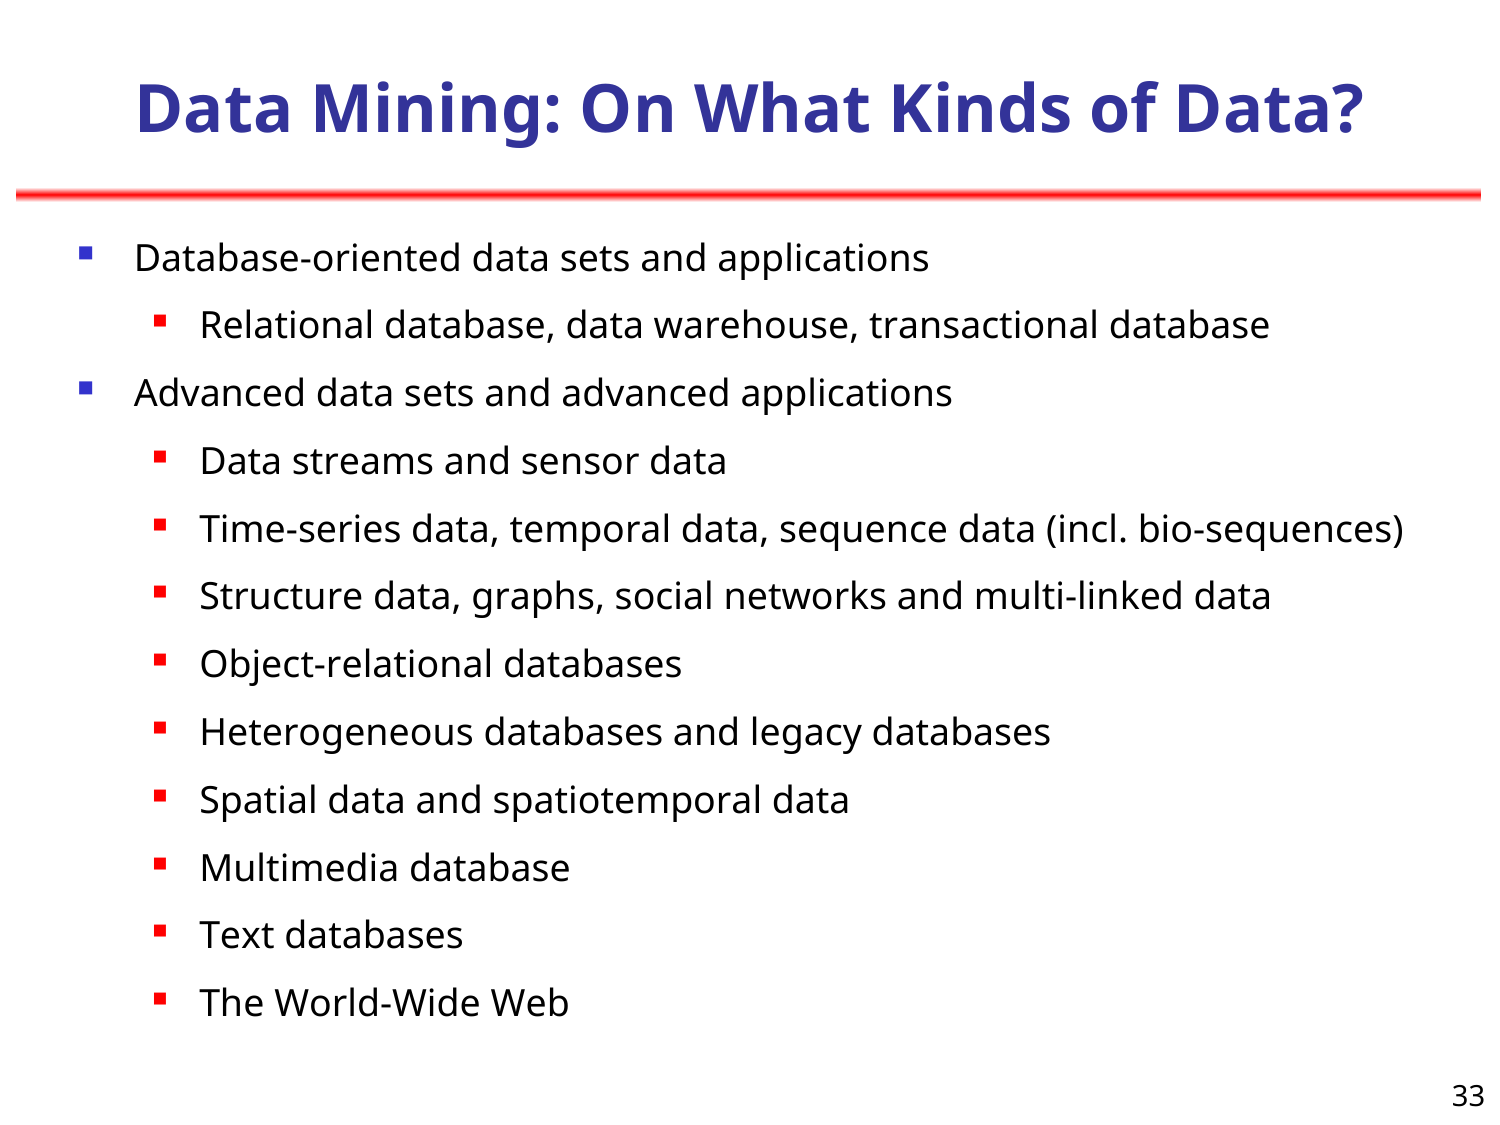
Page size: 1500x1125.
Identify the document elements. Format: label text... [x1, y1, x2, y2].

title Data Mining: On What Kinds of Data? [75, 18, 1426, 194]
list Database-oriented data sets and applications Relational database, data warehouse, transactional database Advanced data sets and advanced applications Data streams and sensor data Time-series data, temporal data, sequence data (incl. bio-sequences) Structure data, graphs, social networks and multi-linked data Object-relational databases Heterogeneous databases and legacy databases Spatial data and spatiotemporal data Multimedia database Text databases The World-Wide Web [62, 212, 1475, 1077]
text_box <number> [1187, 1050, 1500, 1125]
